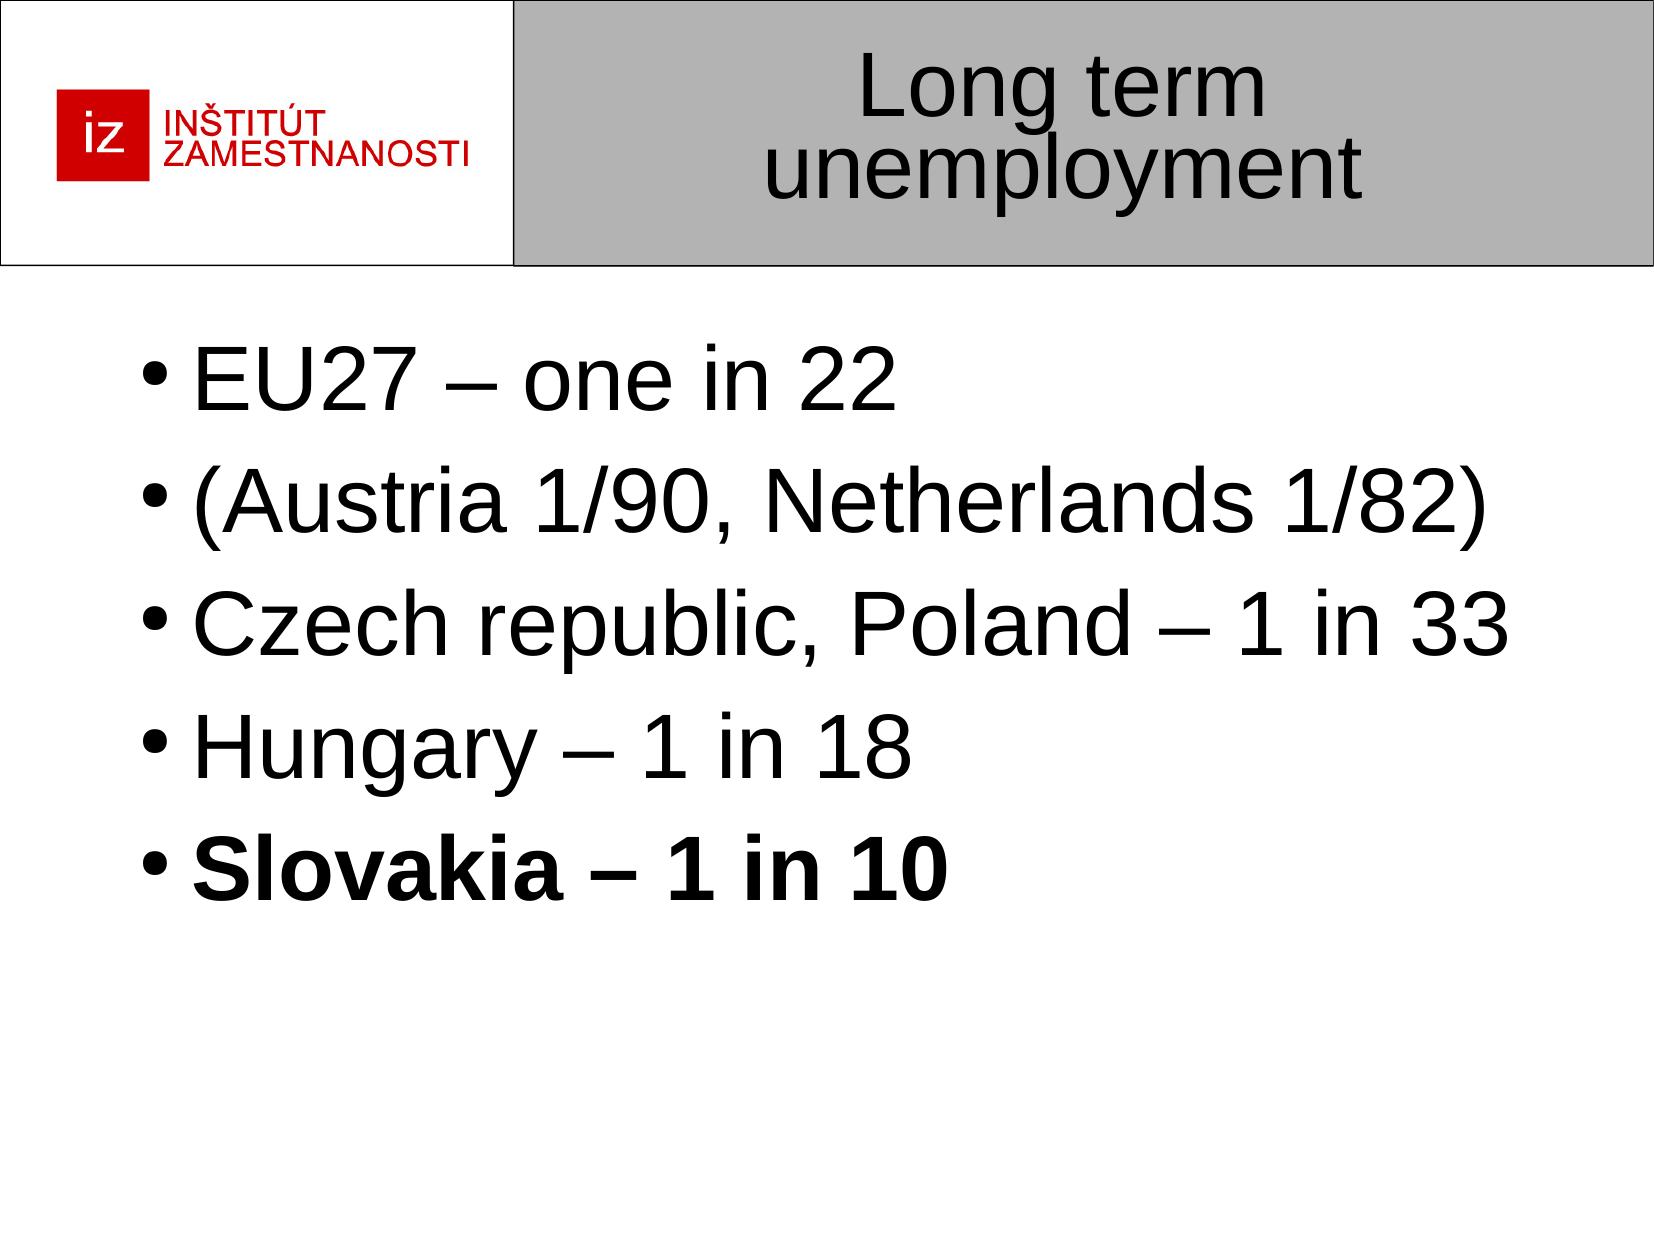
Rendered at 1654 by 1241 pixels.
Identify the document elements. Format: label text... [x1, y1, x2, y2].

picture [5, 8, 512, 257]
list EU27 – one in 22 (Austria 1/90, Netherlands 1/82) Czech republic, Poland – 1 in 33 Hungary – 1 in 18 Slovakia – 1 in 10 [121, 344, 1533, 1126]
title Long term unemployment [561, 29, 1565, 237]
